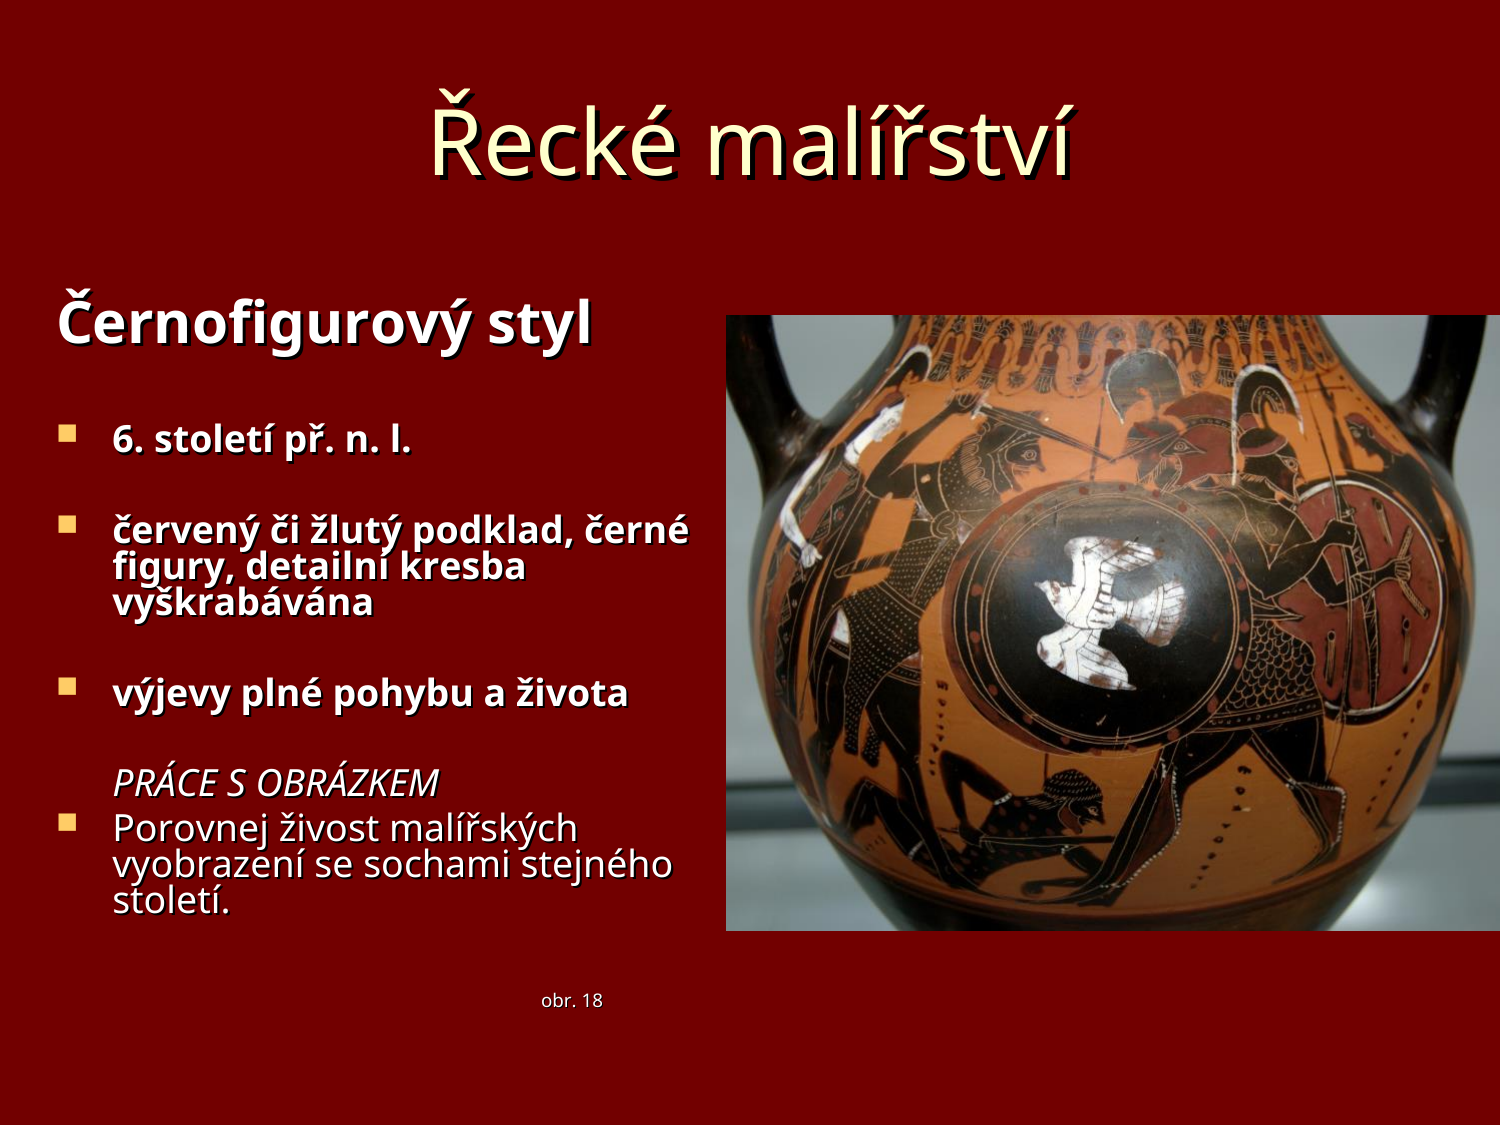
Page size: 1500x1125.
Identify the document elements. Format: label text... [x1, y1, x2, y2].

title Řecké malířství [75, 45, 1426, 233]
list Černofigurový styl 6. století př. n. l. červený či žlutý podklad, černé figury, detailní kresba vyškrabávána výjevy plné pohybu a života PRÁCE S OBRÁZKEM Porovnej živost malířských vyobrazení se sochami stejného století. obr. 18 [41, 290, 715, 1125]
text_box [726, 315, 1500, 931]
